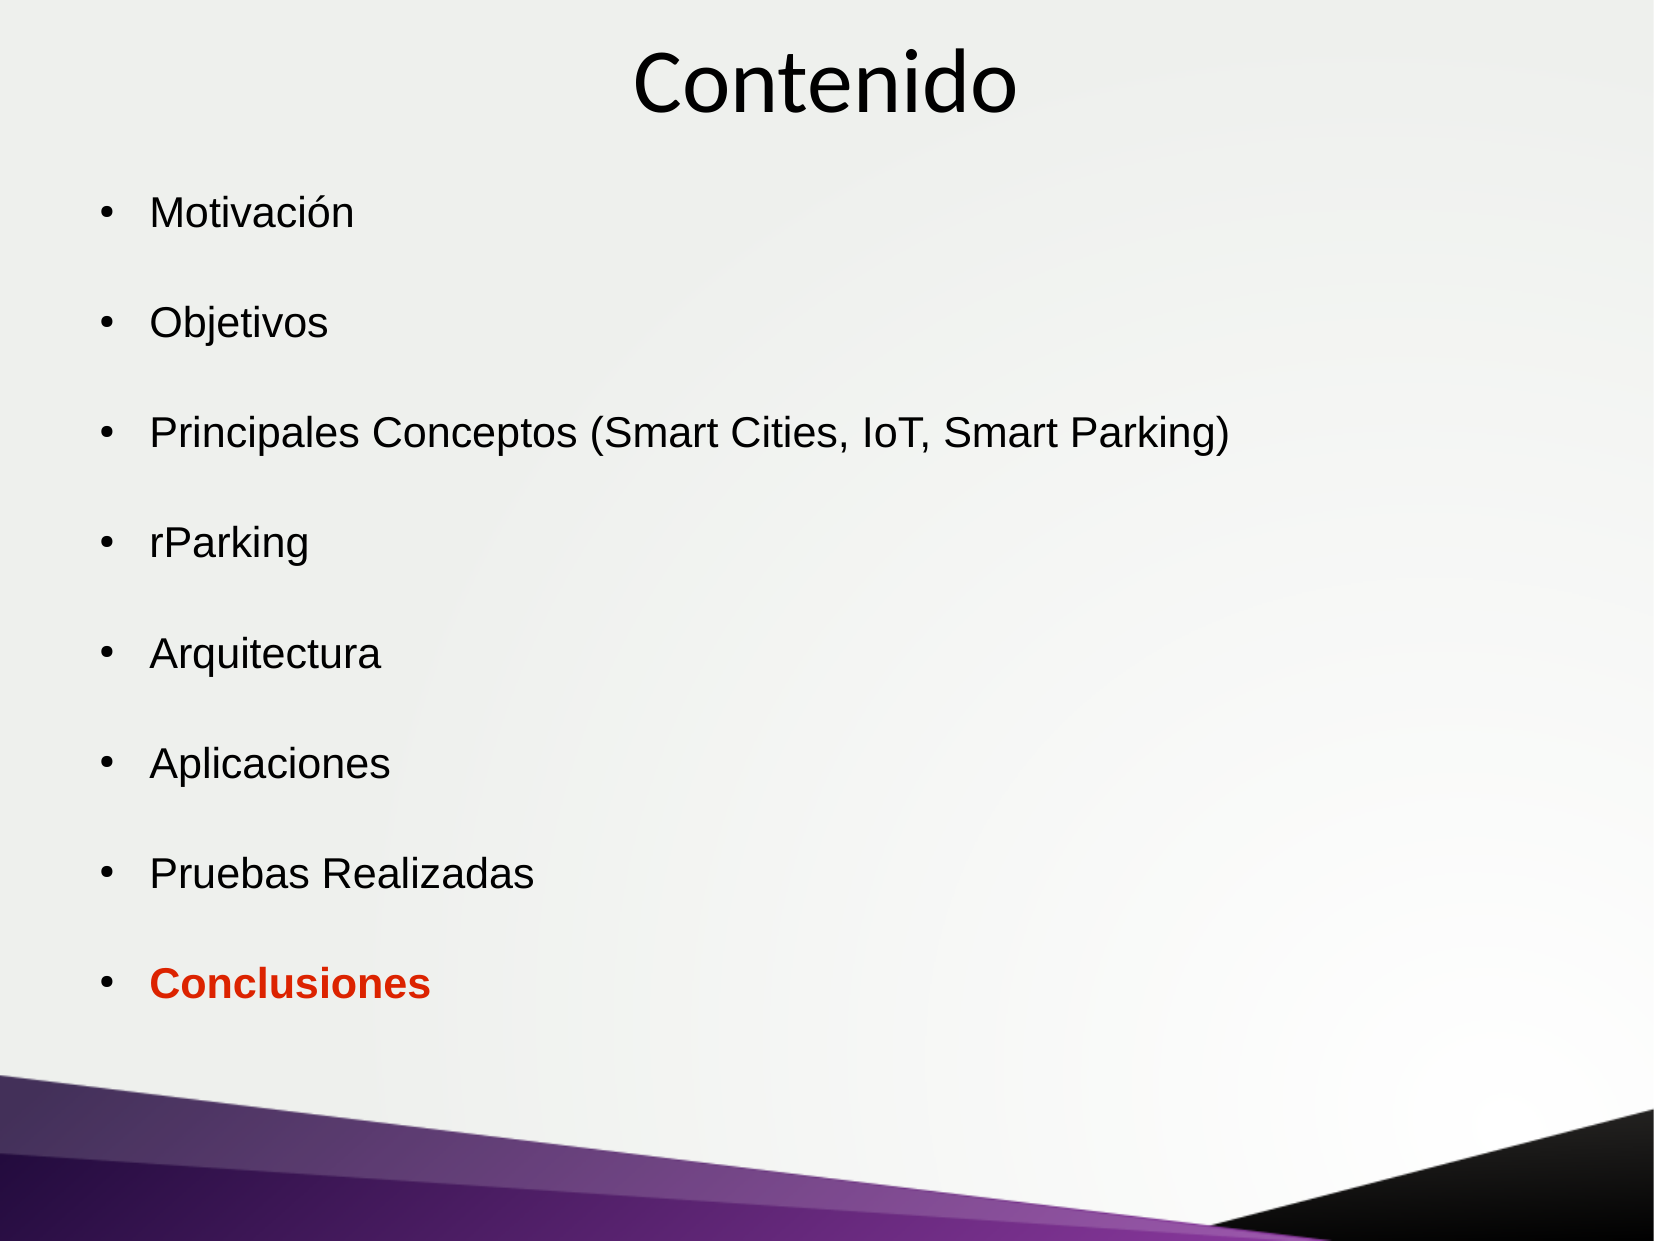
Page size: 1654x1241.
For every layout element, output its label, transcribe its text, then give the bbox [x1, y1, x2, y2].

list Motivación Objetivos Principales Conceptos (Smart Cities, IoT, Smart Parking) rParking Arquitectura Aplicaciones Pruebas Realizadas Conclusiones [82, 188, 1571, 1010]
picture [0, 0, 1654, 1241]
title Contenido [82, 33, 1571, 146]
